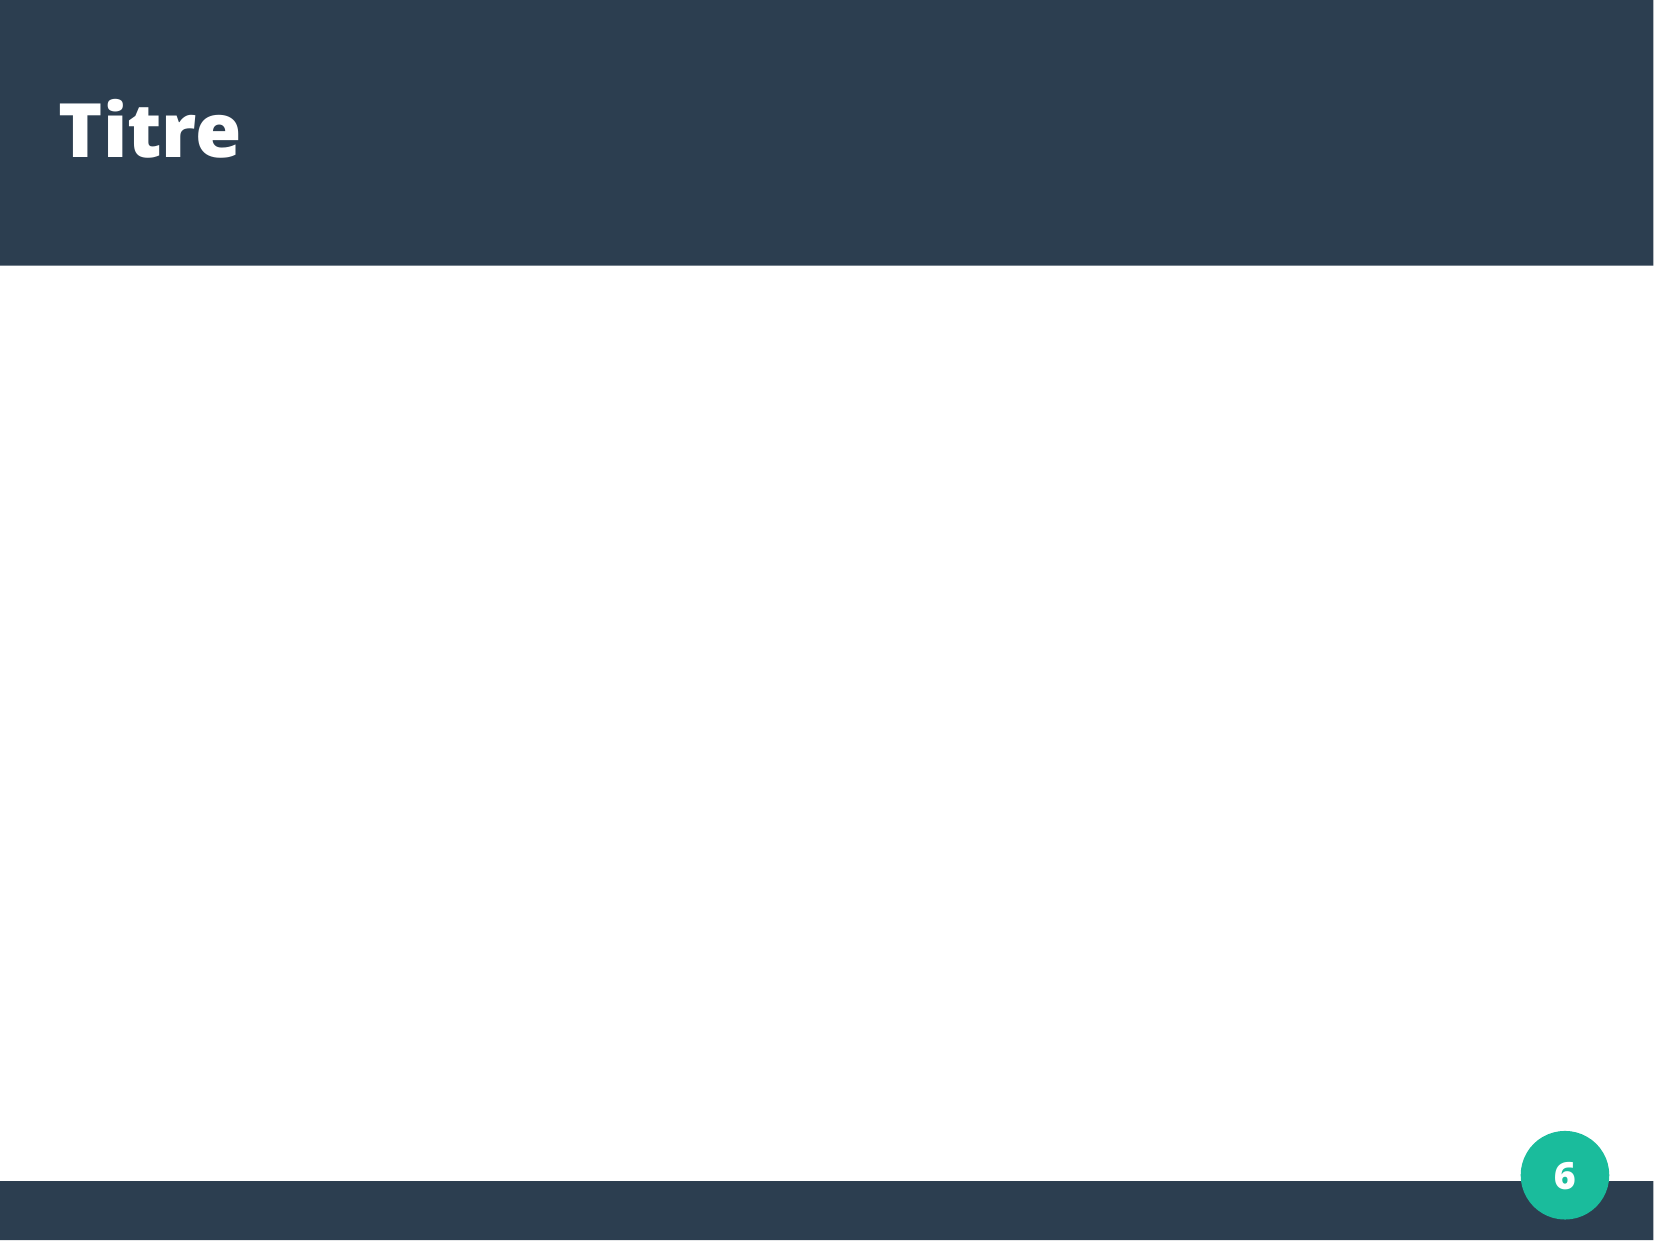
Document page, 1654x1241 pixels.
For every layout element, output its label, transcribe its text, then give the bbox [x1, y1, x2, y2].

title Titre [59, 49, 1595, 207]
